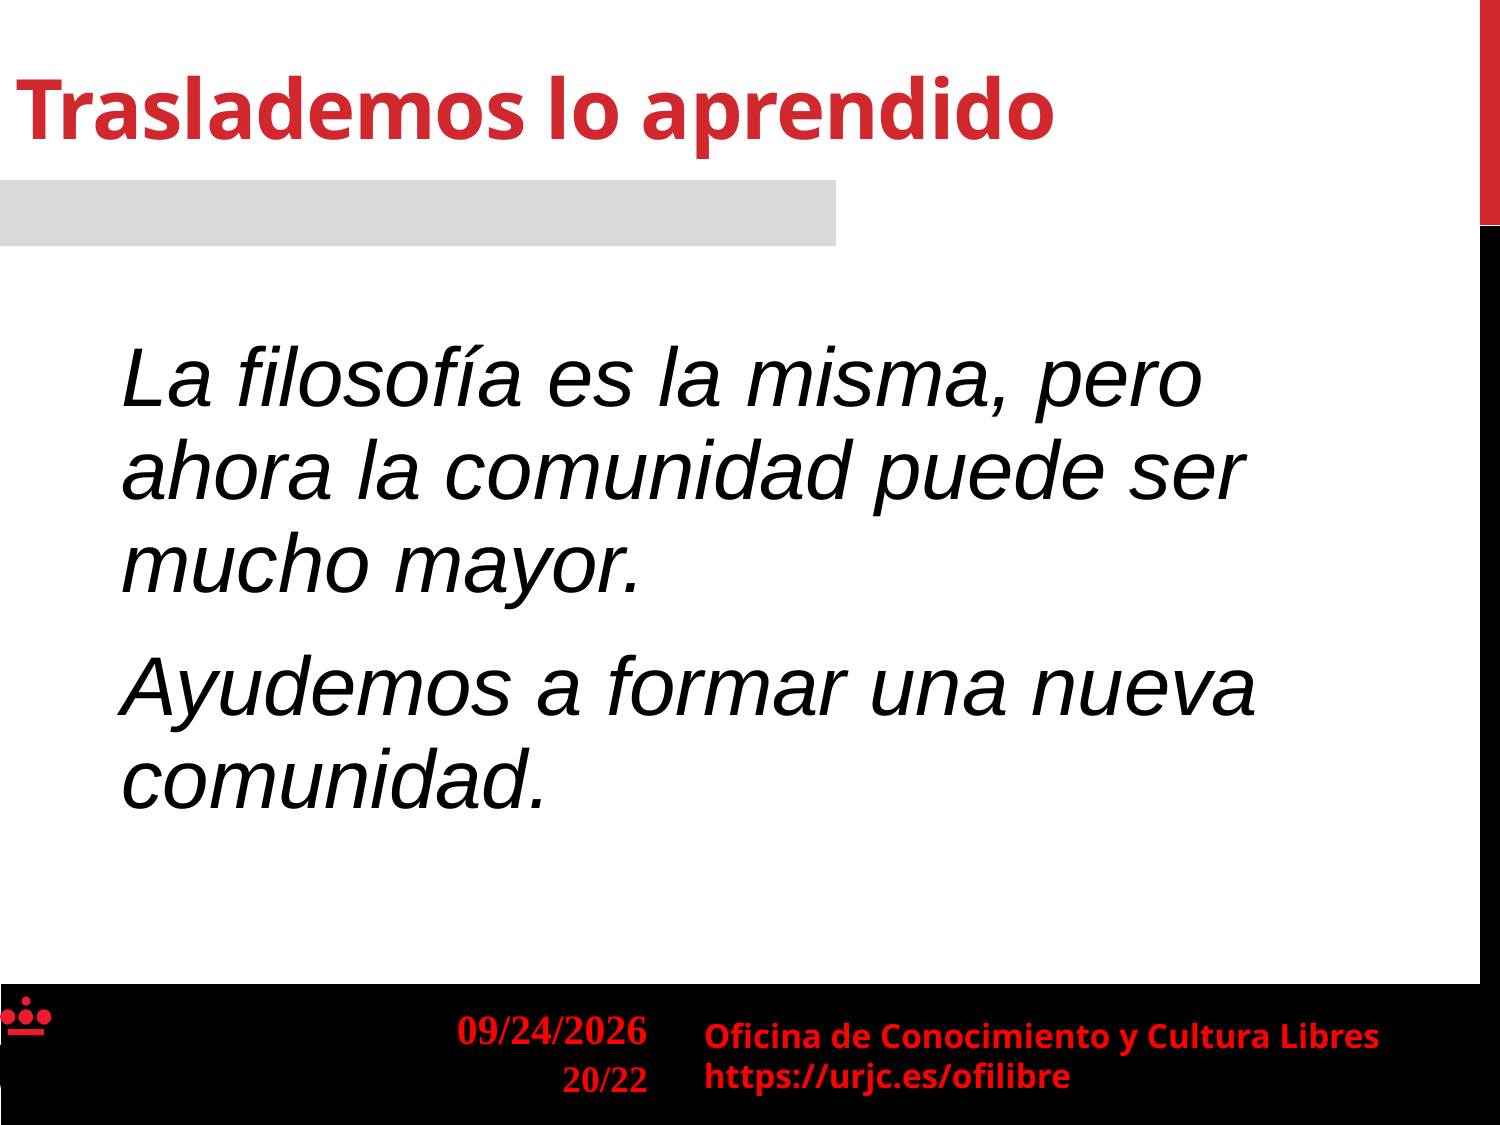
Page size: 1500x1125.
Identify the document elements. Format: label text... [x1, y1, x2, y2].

title [75, 15, 1425, 172]
text_box Traslademos lo aprendido [0, 24, 1326, 172]
list La filosofía es la misma, pero ahora la comunidad puede ser mucho mayor. Ayudemos a formar una nueva comunidad. [106, 323, 1352, 864]
